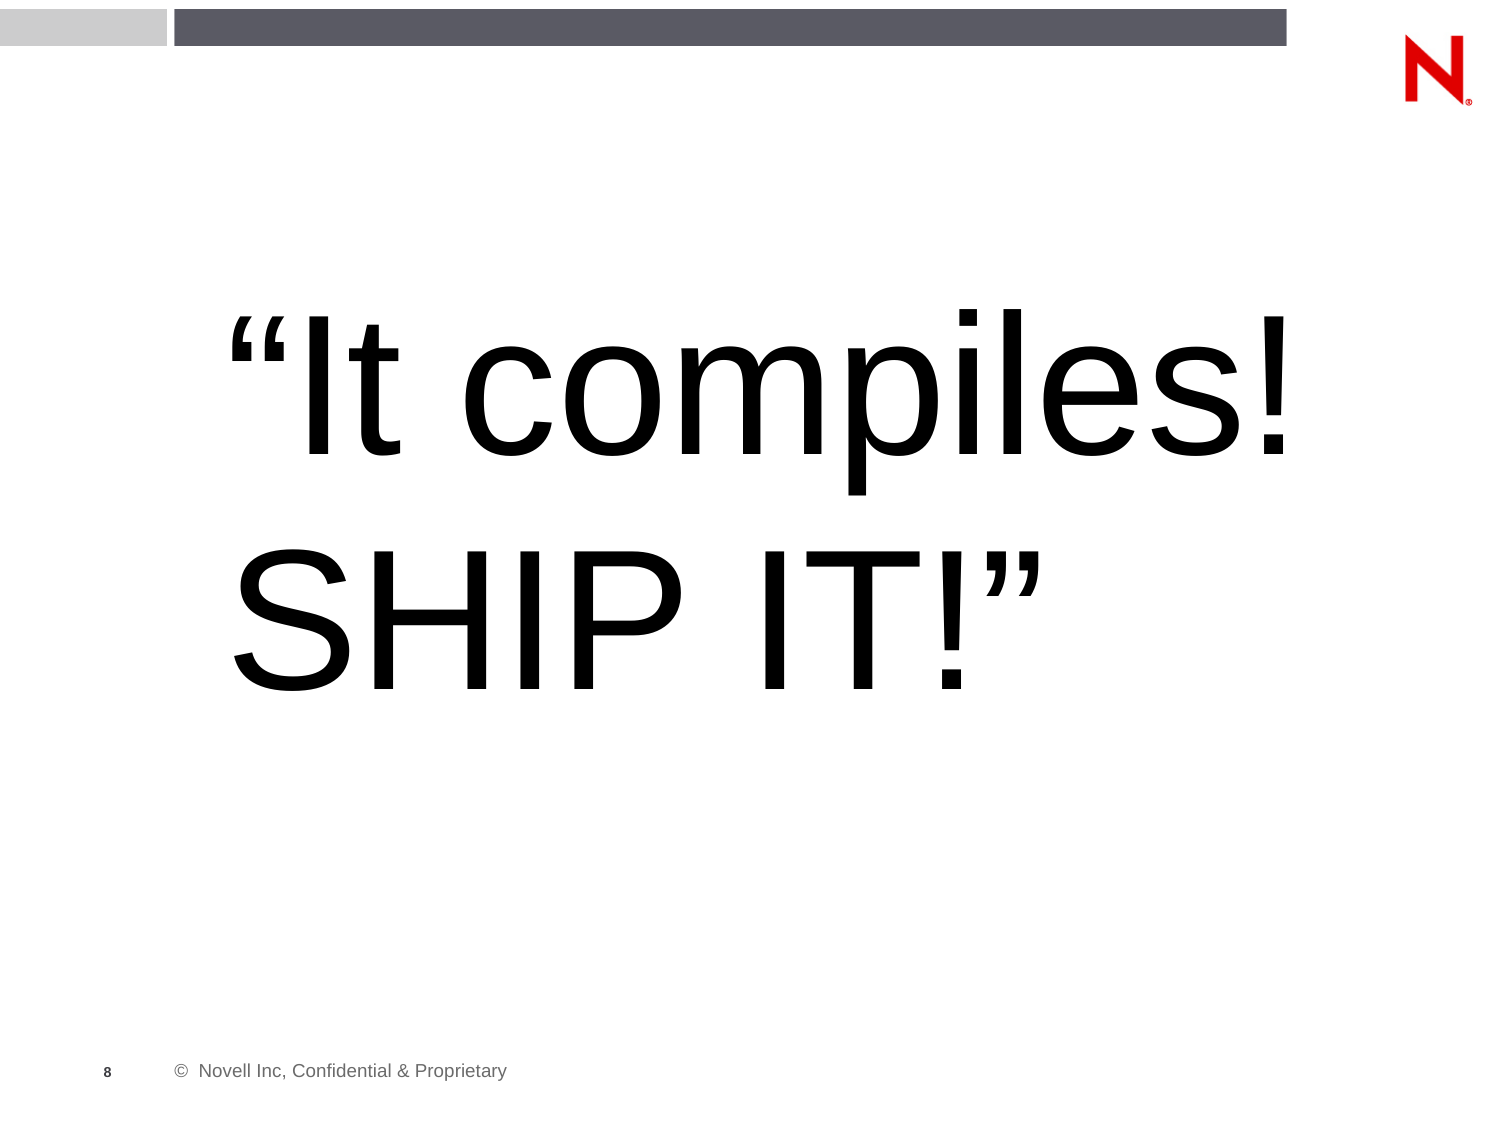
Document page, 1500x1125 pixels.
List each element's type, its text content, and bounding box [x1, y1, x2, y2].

picture [1403, 32, 1473, 107]
text_box “It compiles! SHIP IT!” [225, 262, 1303, 721]
